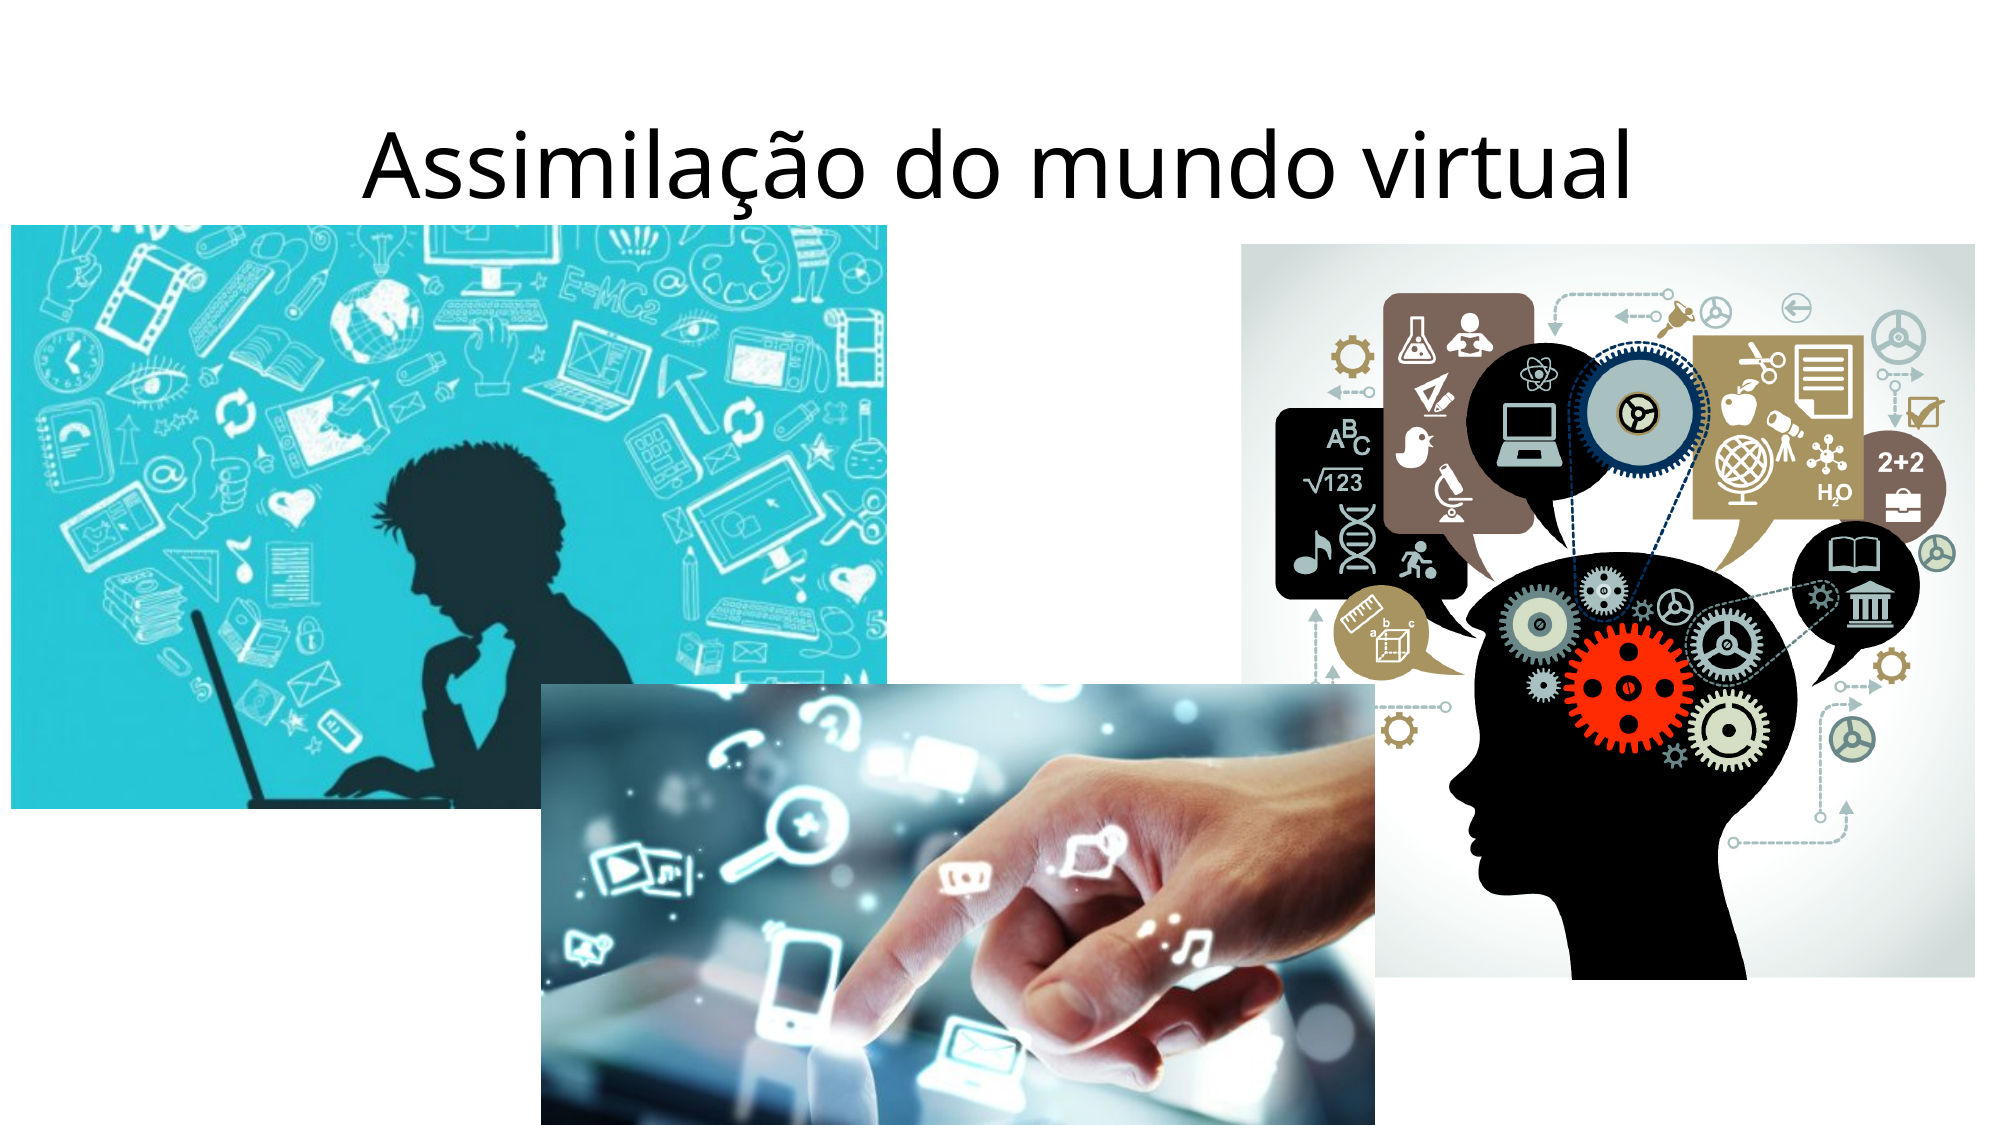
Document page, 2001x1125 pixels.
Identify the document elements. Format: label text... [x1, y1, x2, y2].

picture [11, 226, 1975, 1125]
title Assimilação do mundo virtual [137, 59, 1863, 278]
